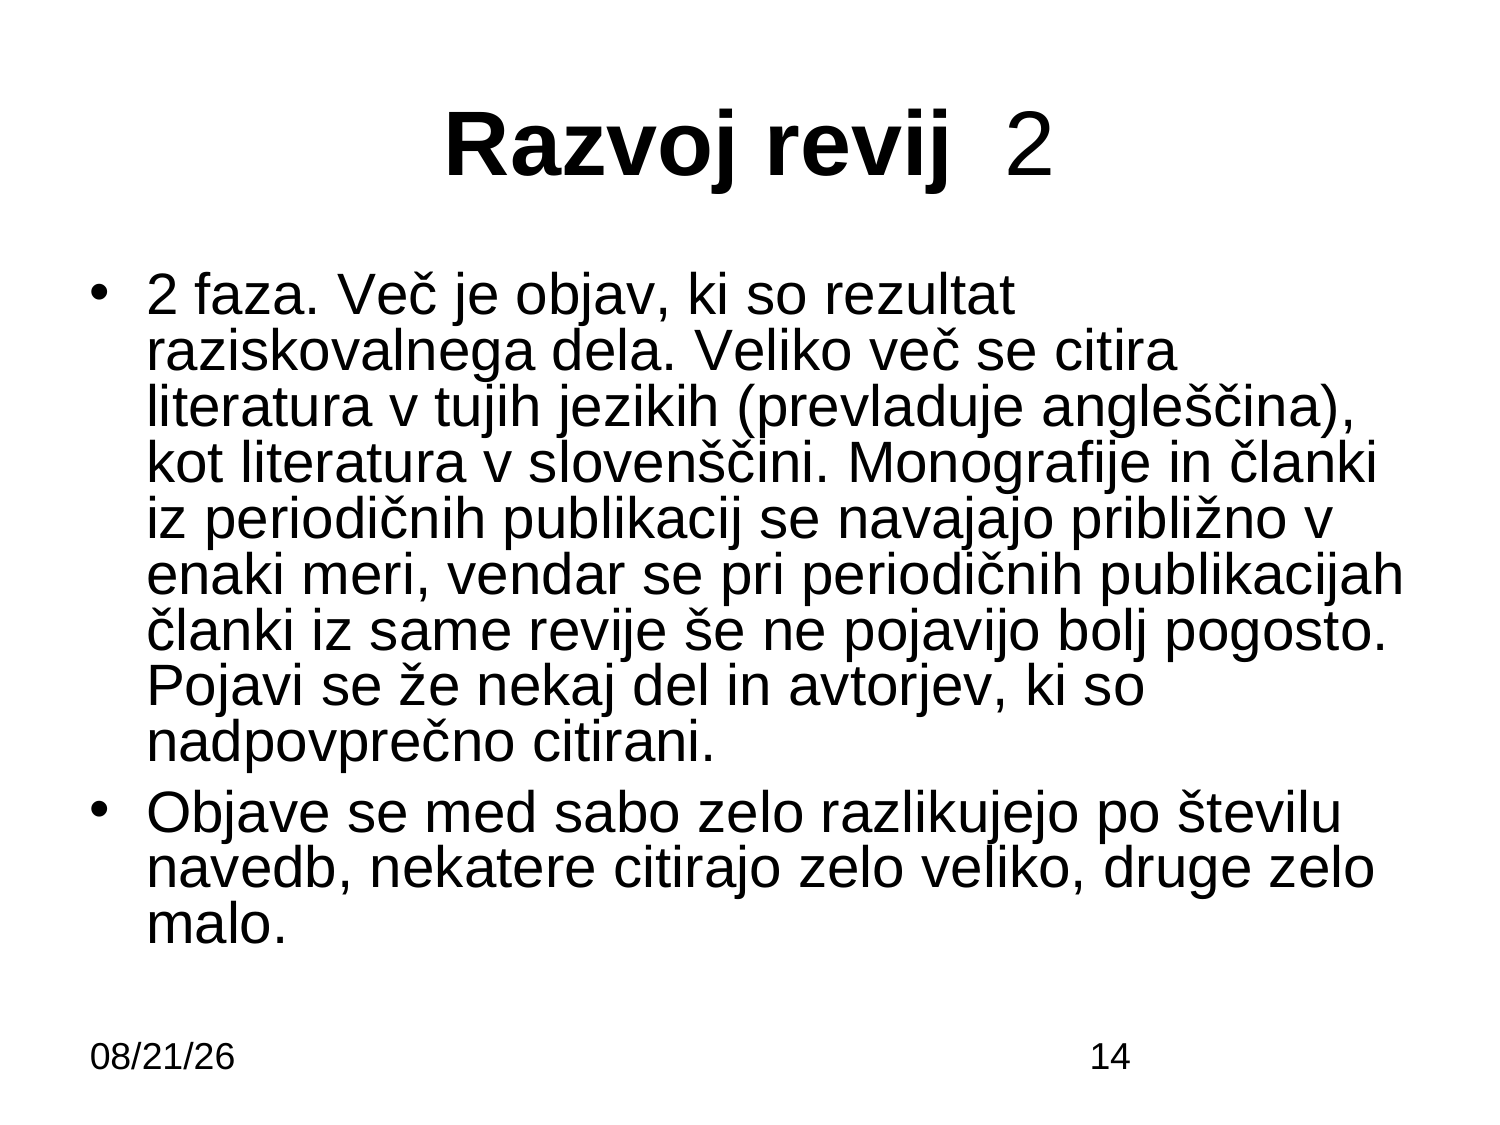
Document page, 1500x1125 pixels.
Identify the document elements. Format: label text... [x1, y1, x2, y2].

title Razvoj revij 2 [75, 45, 1426, 233]
list 2 faza. Več je objav, ki so rezultat raziskovalnega dela. Veliko več se citira literatura v tujih jezikih (prevladuje angleščina), kot literatura v slovenščini. Monografije in članki iz periodičnih publikacij se navajajo približno v enaki meri, vendar se pri periodičnih publikacijah članki iz same revije še ne pojavijo bolj pogosto. Pojavi se že nekaj del in avtorjev, ki so nadpovprečno citirani. Objave se med sabo zelo razlikujejo po številu navedb, nekatere citirajo zelo veliko, druge zelo malo. [75, 262, 1426, 1006]
